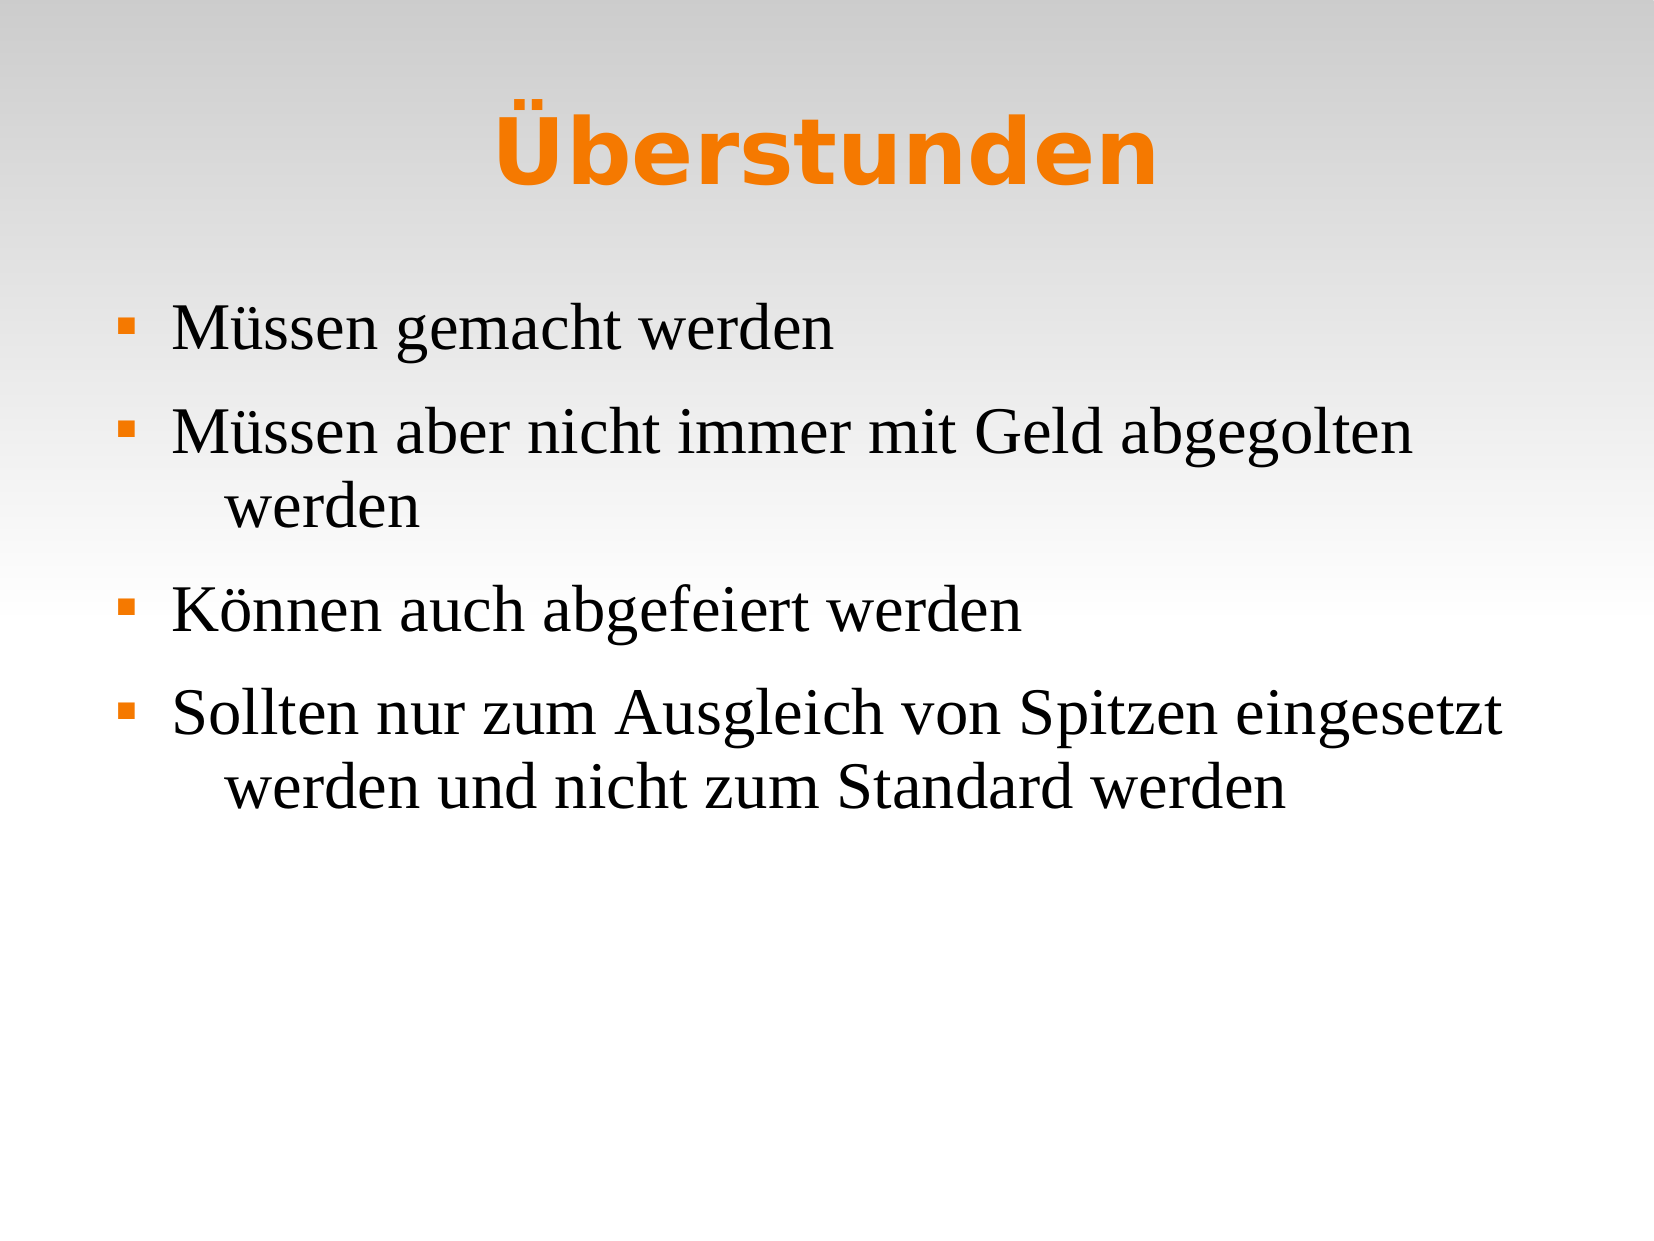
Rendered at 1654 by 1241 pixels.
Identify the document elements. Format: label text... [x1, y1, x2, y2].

list Müssen gemacht werden Müssen aber nicht immer mit Geld abgegolten werden Können auch abgefeiert werden Sollten nur zum Ausgleich von Spitzen eingesetzt werden und nicht zum Standard werden [82, 290, 1571, 1094]
title Überstunden [82, 56, 1571, 250]
